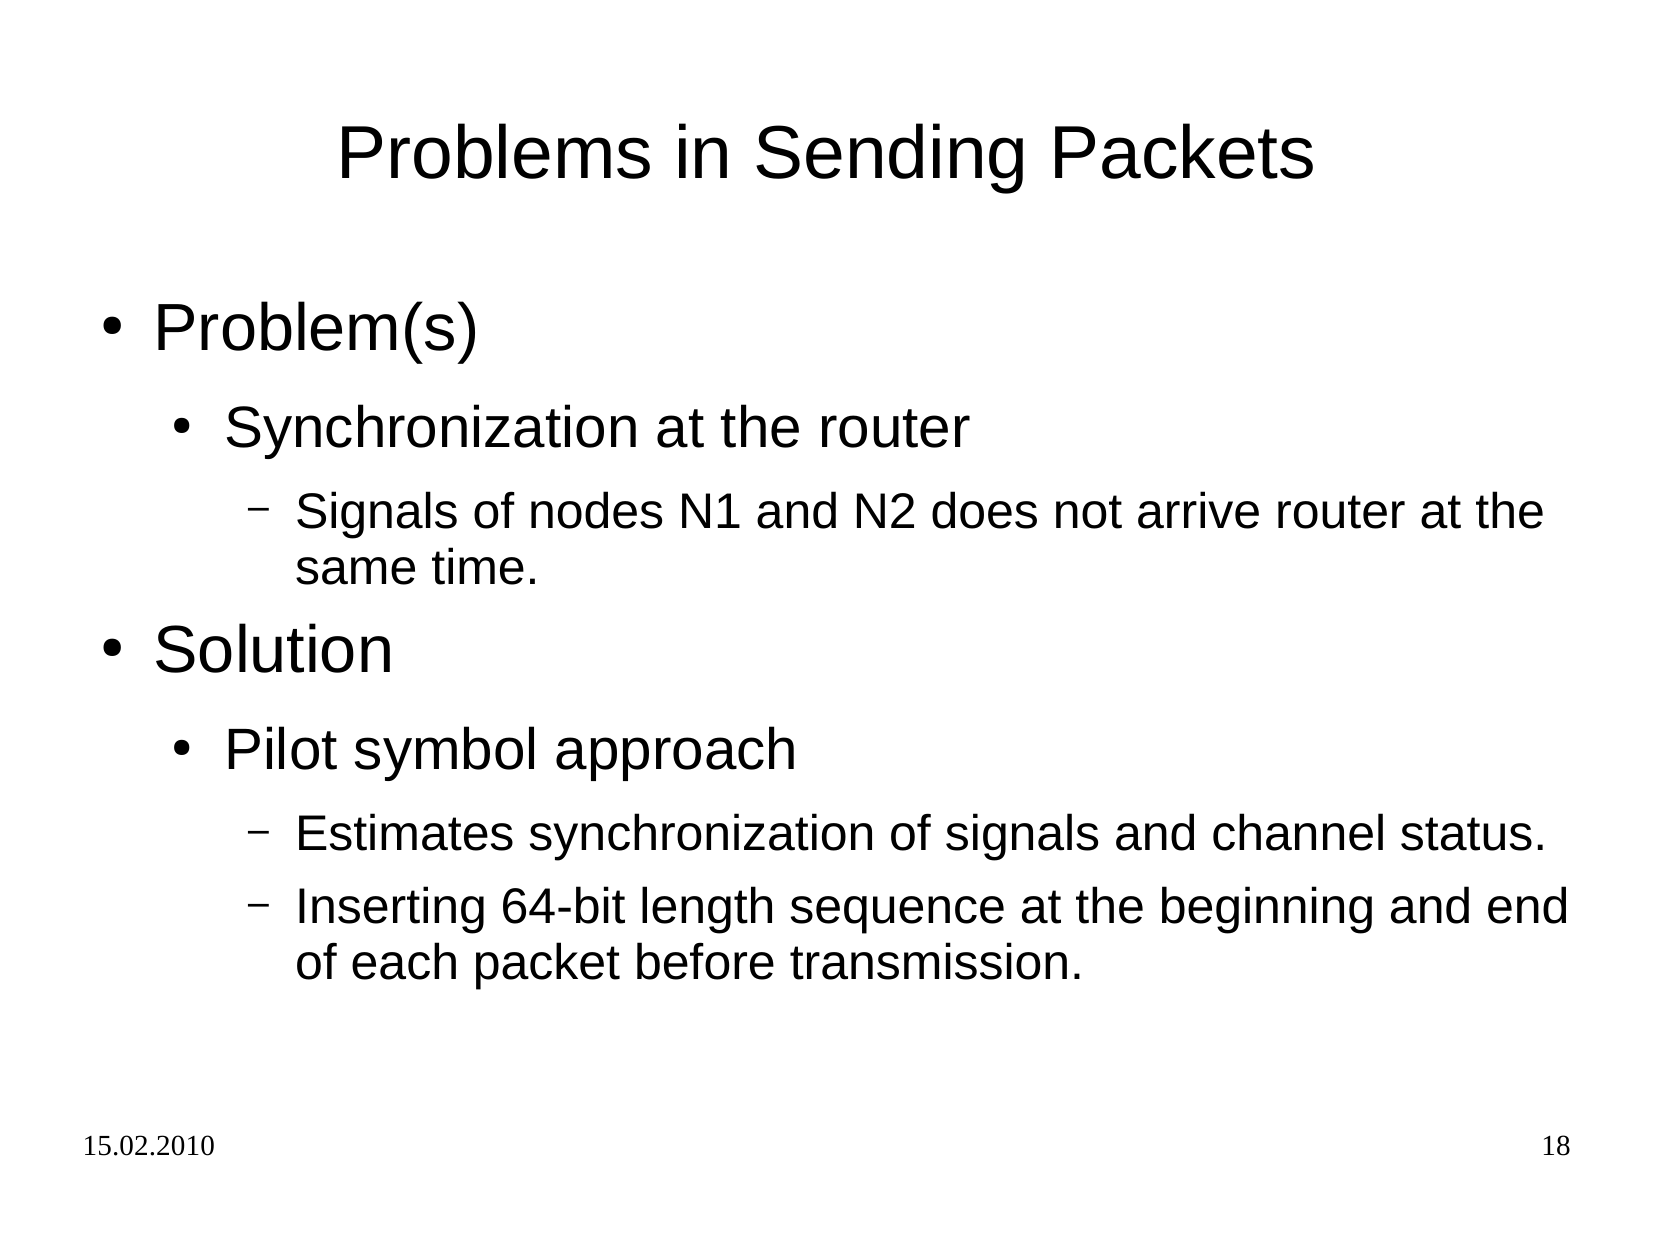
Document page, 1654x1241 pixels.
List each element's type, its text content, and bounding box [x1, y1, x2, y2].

list Problem(s) Synchronization at the router Signals of nodes N1 and N2 does not arrive router at the same time. Solution Pilot symbol approach Estimates synchronization of signals and channel status. Inserting 64-bit length sequence at the beginning and end of each packet before transmission. [82, 290, 1571, 1109]
title Problems in Sending Packets [82, 56, 1571, 250]
